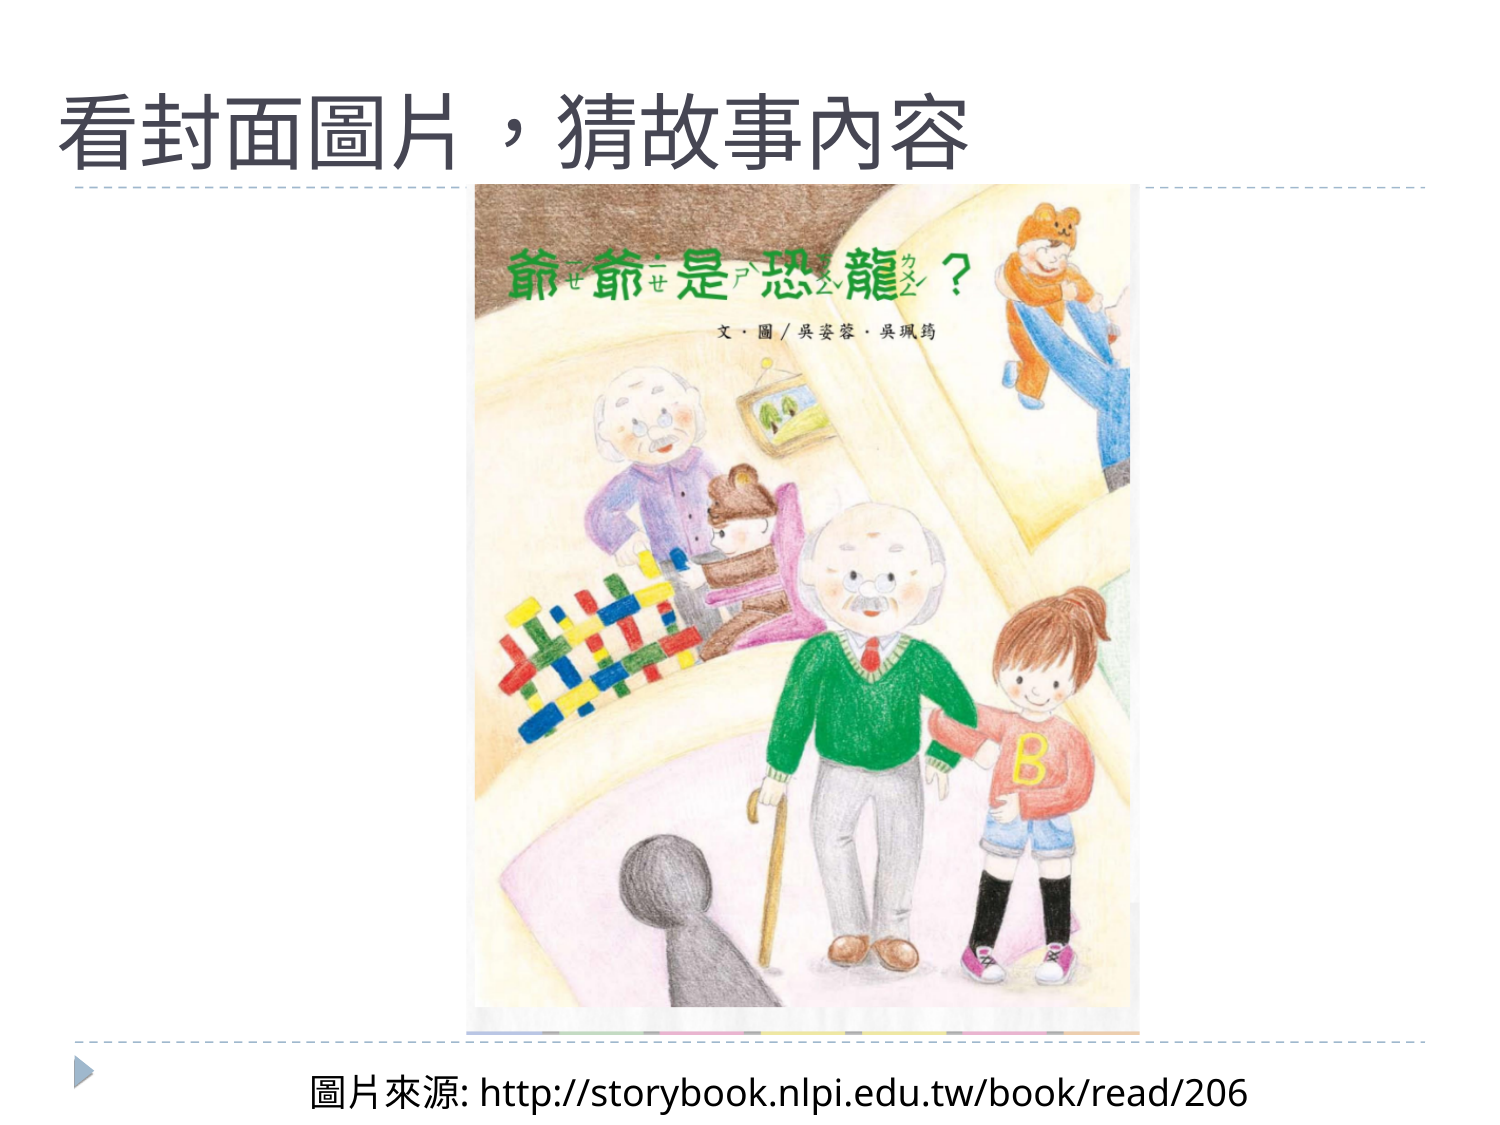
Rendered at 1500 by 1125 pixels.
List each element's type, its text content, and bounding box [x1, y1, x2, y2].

text_box 圖片來源: http://storybook.nlpi.edu.tw/book/read/206 [112, 1058, 1447, 1125]
picture [466, 184, 1140, 1035]
title 看封面圖片，猜故事內容 [41, 0, 1483, 188]
